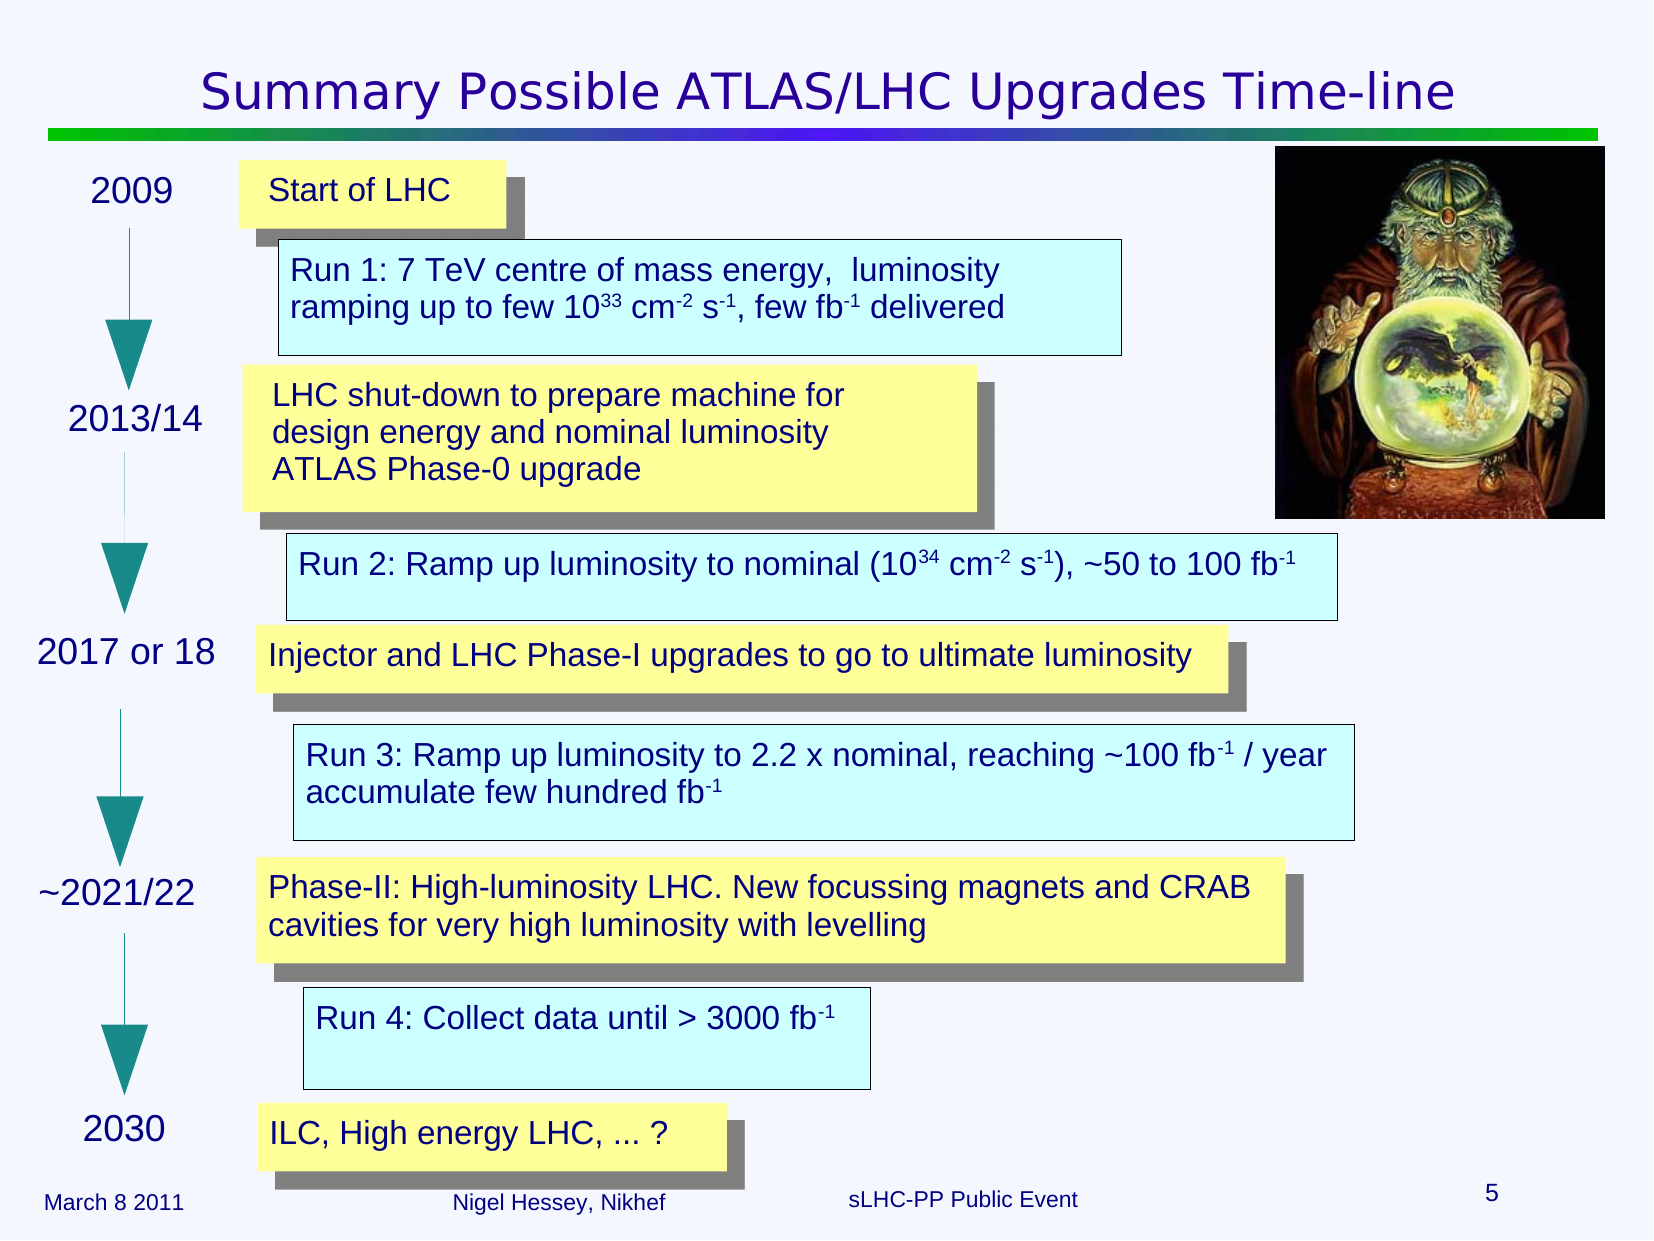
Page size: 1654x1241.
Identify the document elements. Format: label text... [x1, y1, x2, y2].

text_box ILC, High energy LHC, ... ? [257, 1102, 727, 1172]
text_box Phase-II: High-luminosity LHC. New focussing magnets and CRAB cavities for very high luminosity with levelling [256, 857, 1286, 964]
text_box 2030 [82, 1107, 166, 1154]
text_box 2017 or 18 [36, 630, 216, 677]
text_box ~2021/22 [38, 871, 196, 918]
picture [48, 128, 95, 141]
text_box LHC shut-down to prepare machine for design energy and nominal luminosity ATLAS Phase-0 upgrade [242, 364, 978, 513]
title Summary Possible ATLAS/LHC Upgrades Time-line [95, 37, 1563, 146]
text_box Run 4: Collect data until > 3000 fb-1 [303, 987, 871, 1090]
text_box 2013/14 [67, 397, 203, 445]
text_box Run 1: 7 TeV centre of mass energy, luminosity ramping up to few 1033 cm-2 s-1, few fb-1 delivered [278, 239, 1122, 356]
text_box 2009 [90, 170, 174, 217]
picture [1275, 146, 1605, 519]
text_box Run 3: Ramp up luminosity to 2.2 x nominal, reaching ~100 fb-1 / year accumulate few hundred fb-1 [293, 724, 1355, 841]
picture [1563, 128, 1598, 141]
text_box Start of LHC [238, 159, 507, 229]
text_box Run 2: Ramp up luminosity to nominal (1034 cm-2 s-1), ~50 to 100 fb-1 [286, 533, 1338, 621]
text_box Injector and LHC Phase-I upgrades to go to ultimate luminosity [256, 624, 1229, 694]
